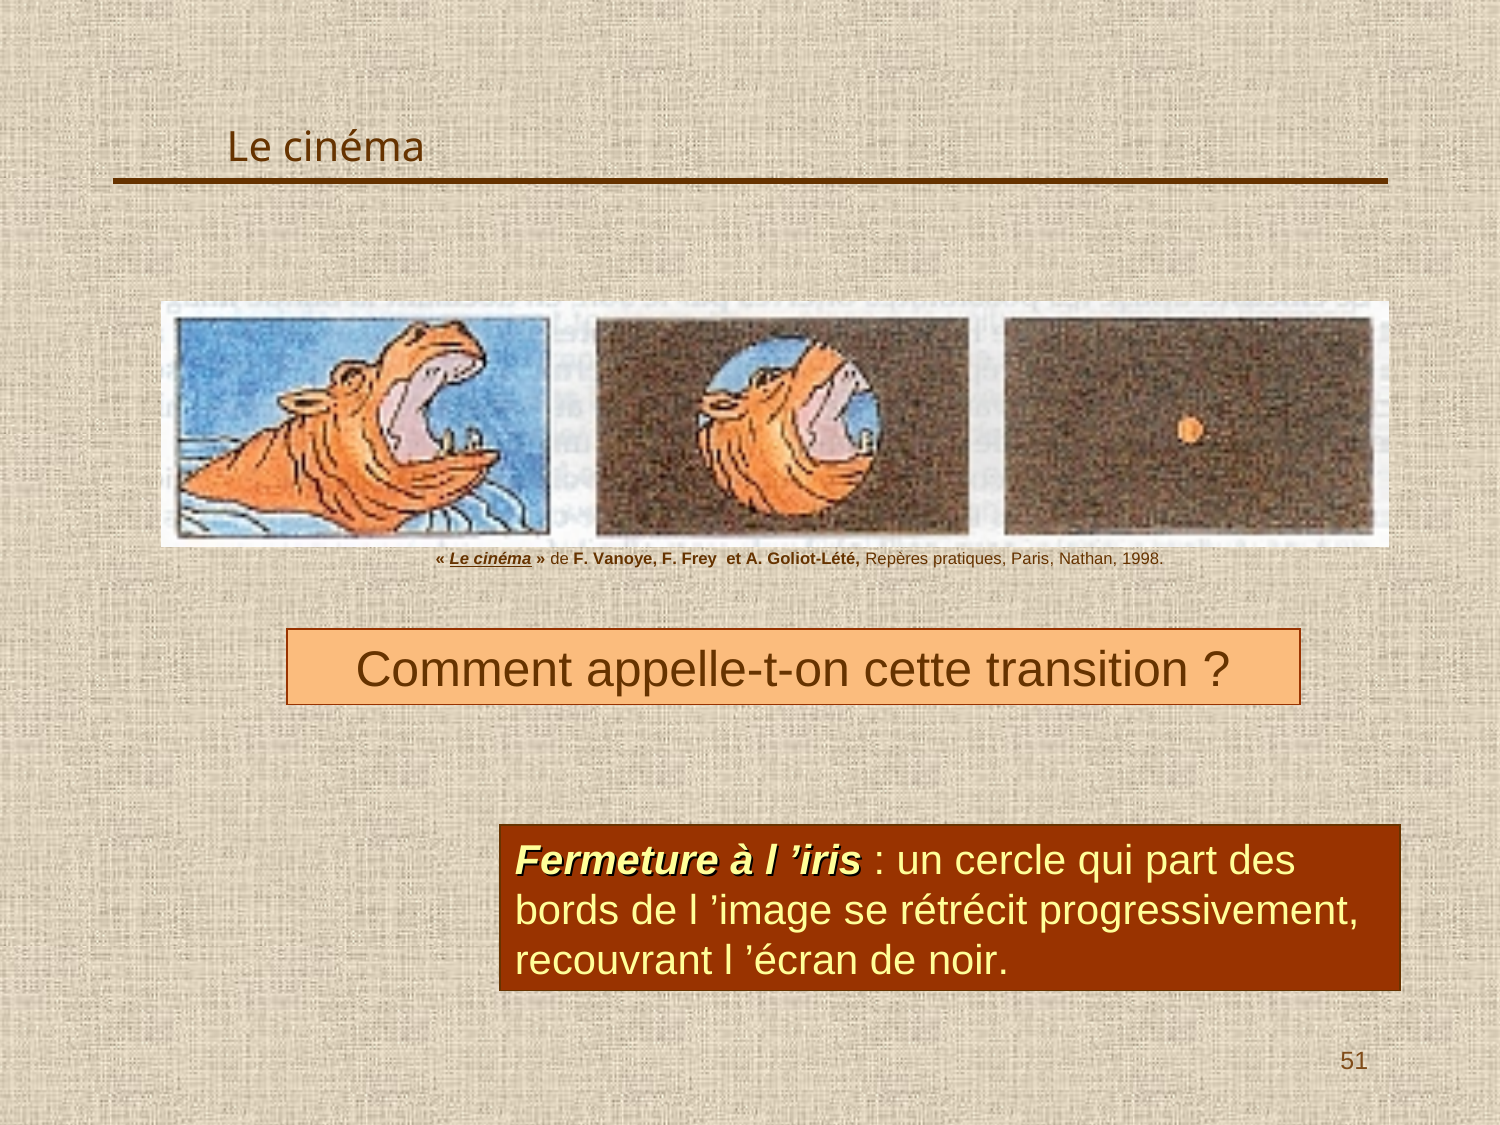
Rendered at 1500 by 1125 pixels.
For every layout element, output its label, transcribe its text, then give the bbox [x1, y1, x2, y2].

text_box Le cinéma [211, 112, 441, 178]
text_box Comment appelle-t-on cette transition ? [287, 628, 1300, 705]
text_box Fermeture à l ’iris : un cercle qui part des bords de l ’image se rétrécit progressivement, recouvrant l ’écran de noir. [500, 825, 1401, 991]
text_box « Le cinéma » de F. Vanoye, F. Frey et A. Goliot-Lété, Repères pratiques, Paris, Nathan, 1998. [410, 540, 1190, 577]
picture [0, 0, 1500, 1125]
